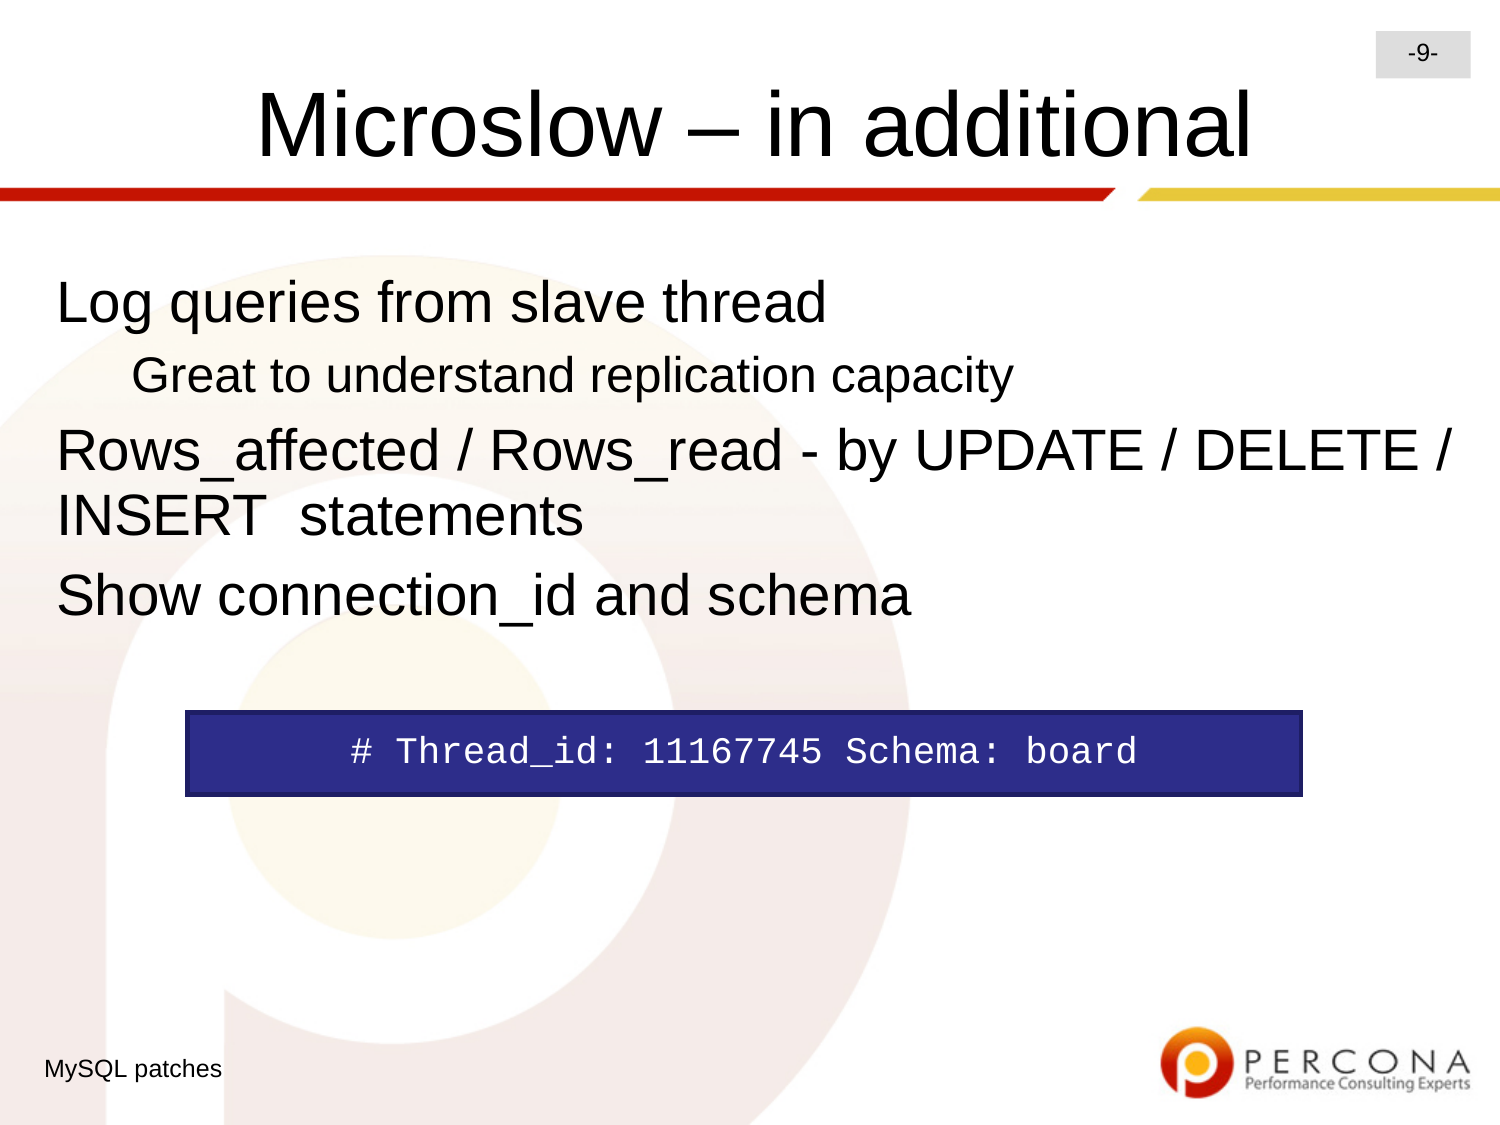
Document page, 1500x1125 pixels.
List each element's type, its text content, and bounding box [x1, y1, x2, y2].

text_box -1- [1375, 31, 1471, 54]
text_box MySQL patches [29, 1046, 1129, 1103]
text_box # Thread_id: 11167745 Schema: board [187, 712, 1301, 795]
picture [0, 0, 1500, 1125]
list Log queries from slave thread Great to understand replication capacity Rows_affected / Rows_read - by UPDATE / DELETE / INSERT statements Show connection_id and schema [41, 262, 1471, 1052]
title Microslow – in additional [41, 54, 1471, 195]
